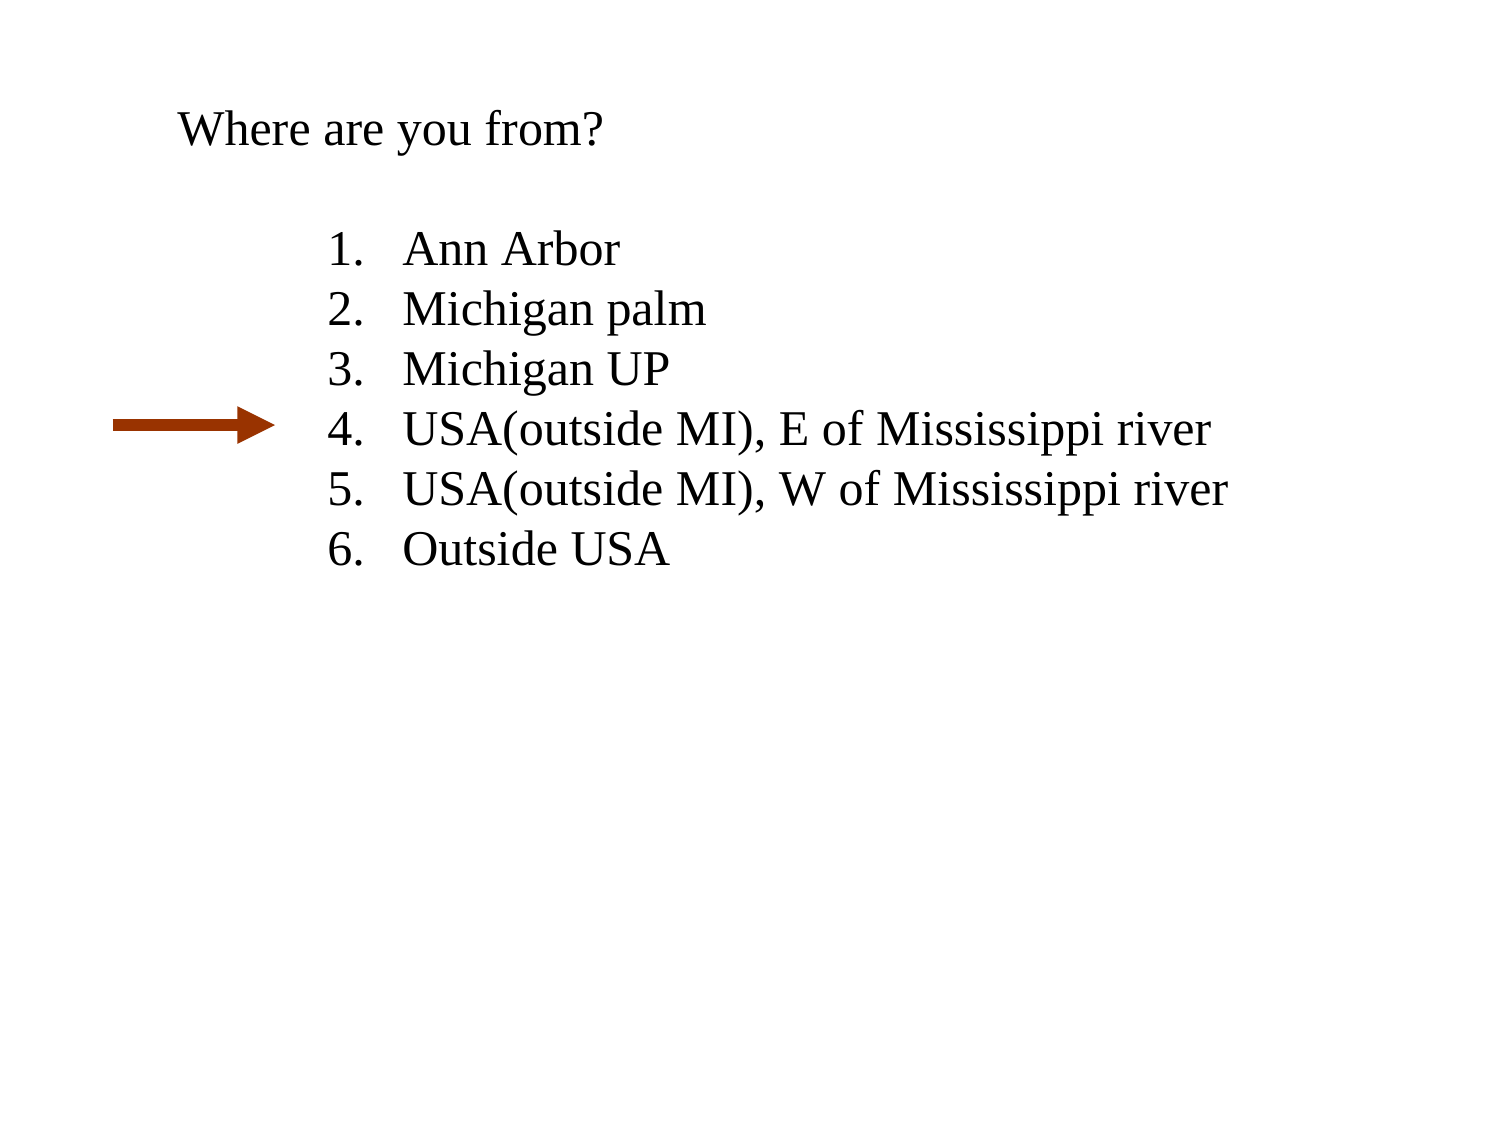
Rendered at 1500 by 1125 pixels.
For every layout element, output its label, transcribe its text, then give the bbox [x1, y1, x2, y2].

text_box Where are you from? 1. Ann Arbor 2. Michigan palm 3. Michigan UP 4. USA(outside MI), E of Mississippi river 5. USA(outside MI), W of Mississippi river 6. Outside USA [162, 87, 1328, 583]
